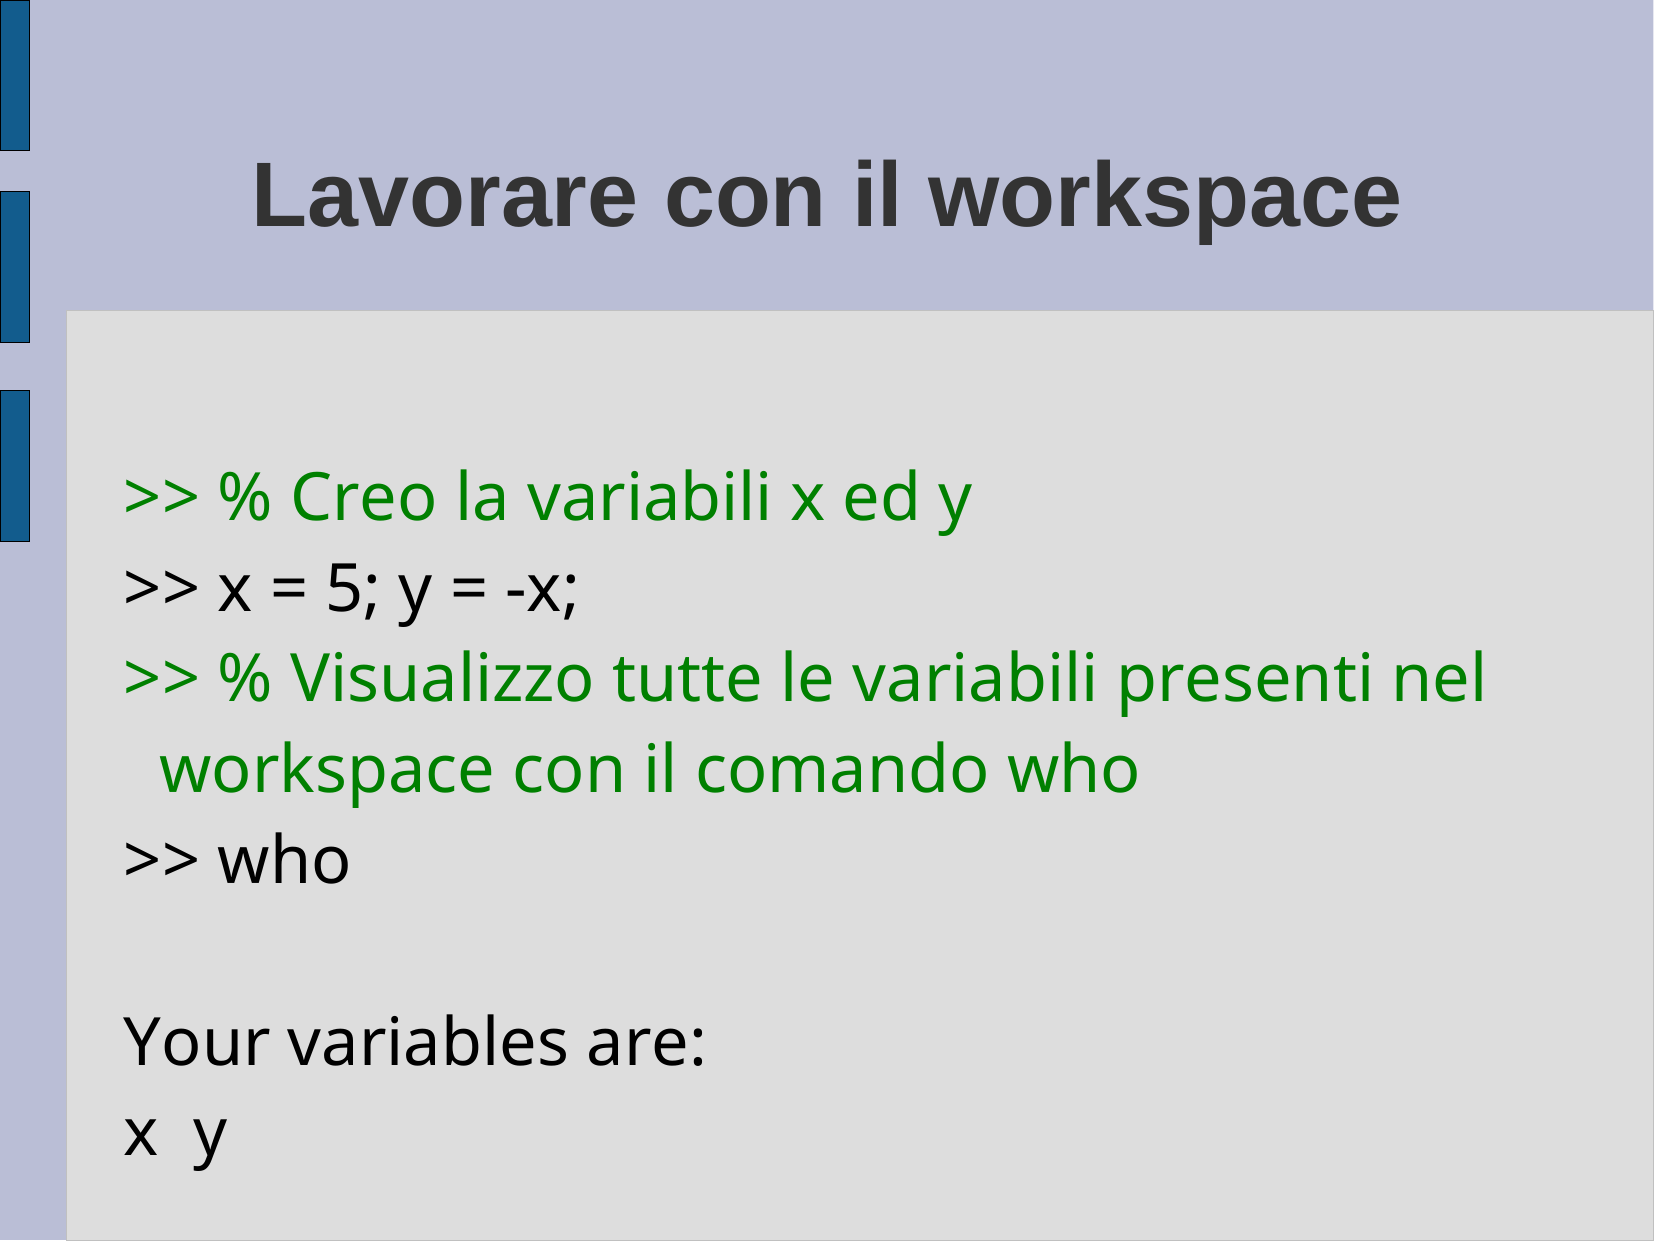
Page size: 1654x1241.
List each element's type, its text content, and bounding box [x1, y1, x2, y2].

subtitle >> % Creo la variabili x ed y >> x = 5; y = -x; >> % Visualizzo tutte le variabili presenti nel workspace con il comando who >> who Your variables are: x y [88, 428, 1625, 1196]
title Lavorare con il workspace [121, 98, 1534, 291]
